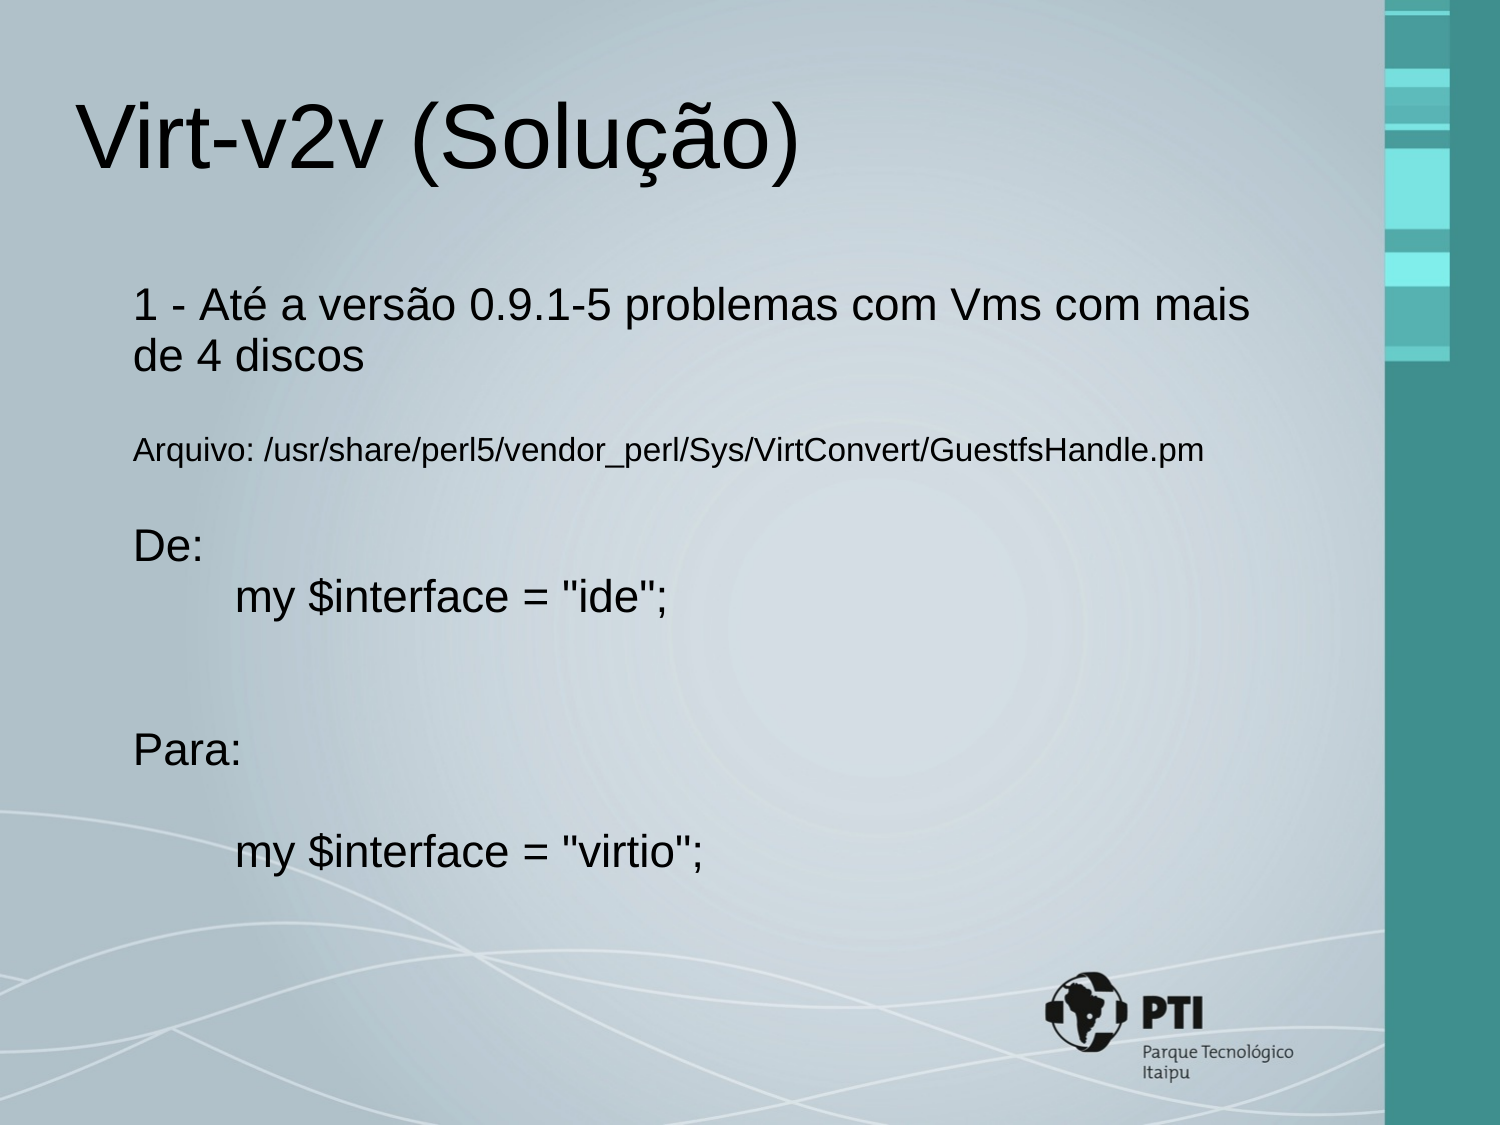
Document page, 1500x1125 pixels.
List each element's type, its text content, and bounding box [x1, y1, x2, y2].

text_box 1 - Até a versão 0.9.1-5 problemas com Vms com mais de 4 discos Arquivo: /usr/share/perl5/vendor_perl/Sys/VirtConvert/GuestfsHandle.pm De: my $interface = "ide"; Para: my $interface = "virtio"; [118, 271, 1288, 1020]
title Virt-v2v (Solução) [74, 44, 1425, 232]
picture [0, 0, 1500, 1125]
